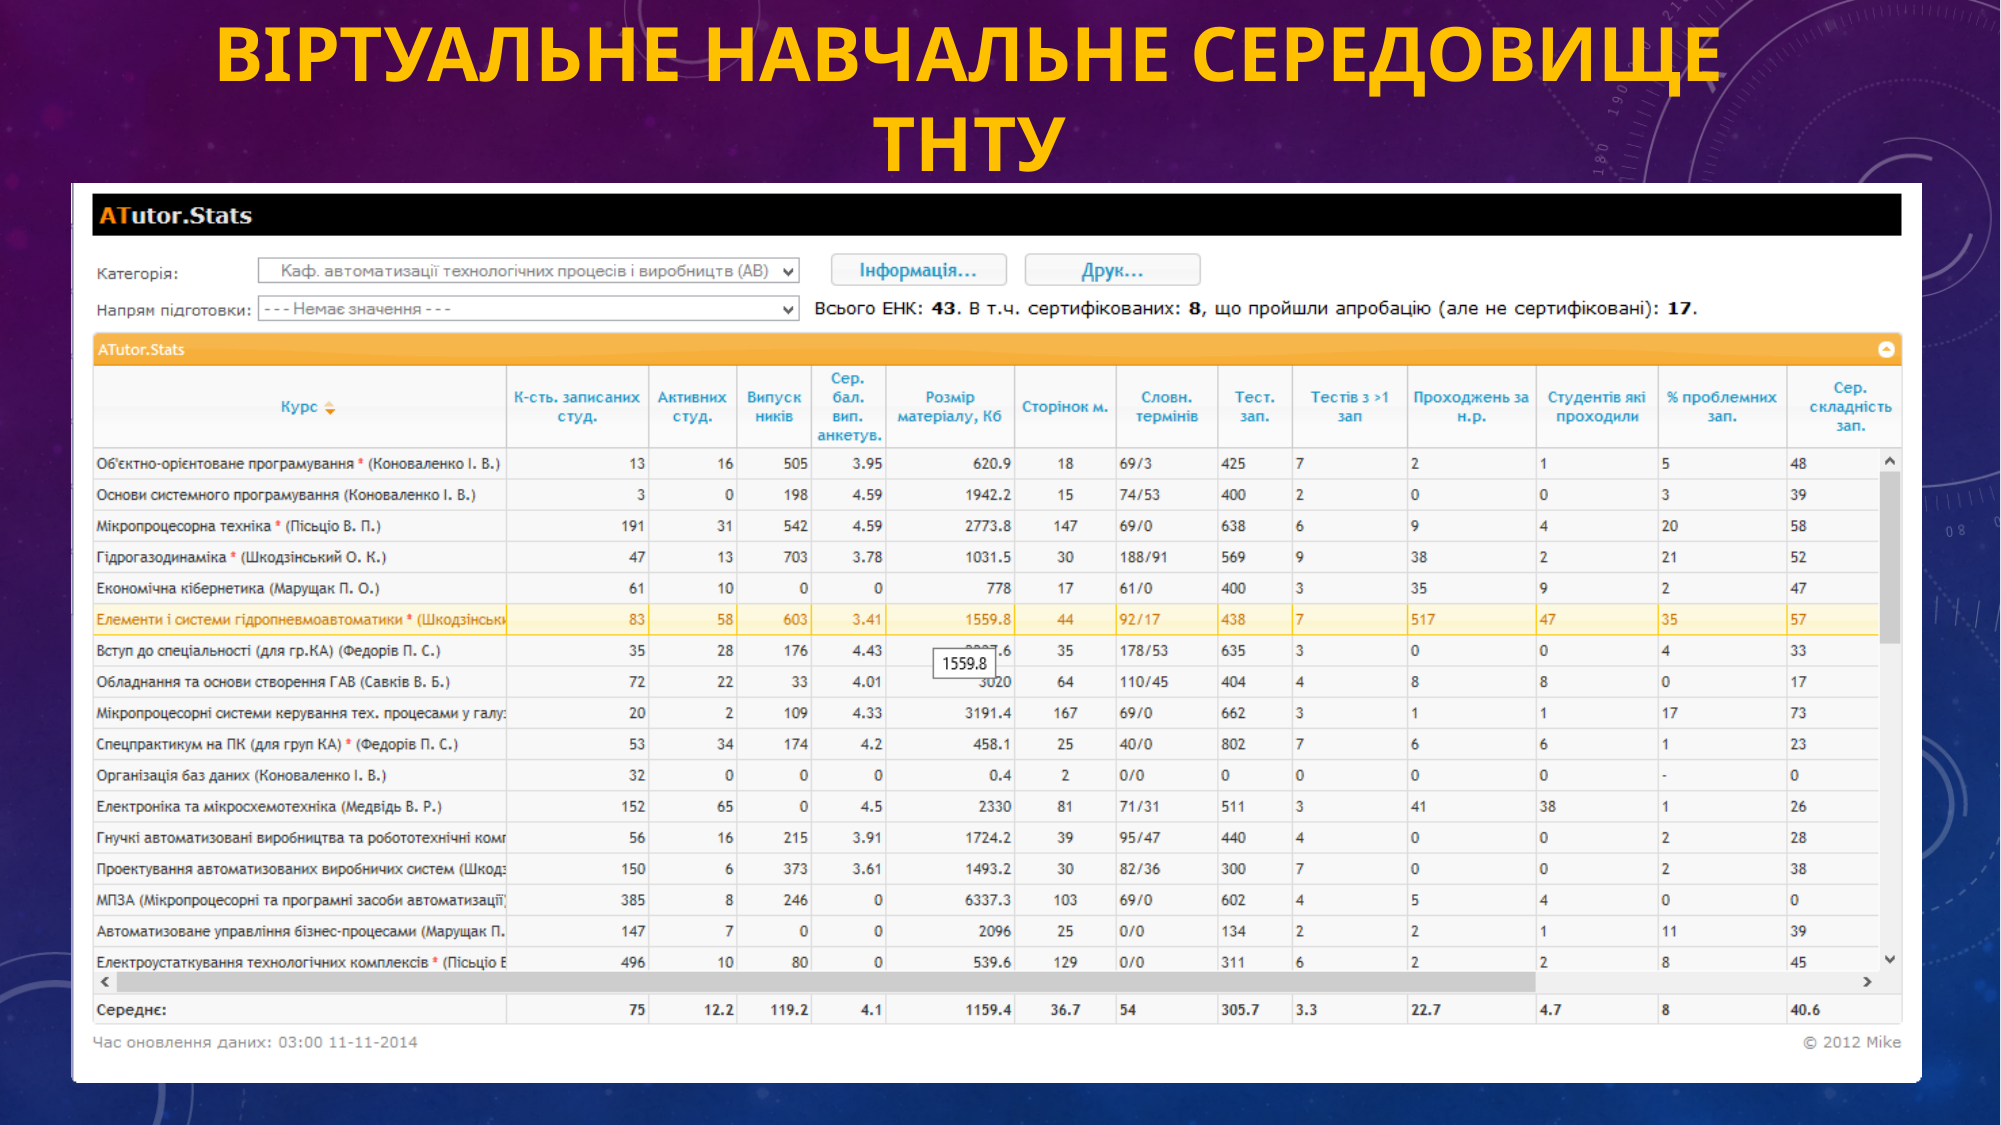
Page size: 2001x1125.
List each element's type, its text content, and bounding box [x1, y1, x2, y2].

picture [0, 0, 2001, 1125]
title віртуальнЕ навчальнЕ середовищЕ ТНТУ [138, 28, 1801, 164]
